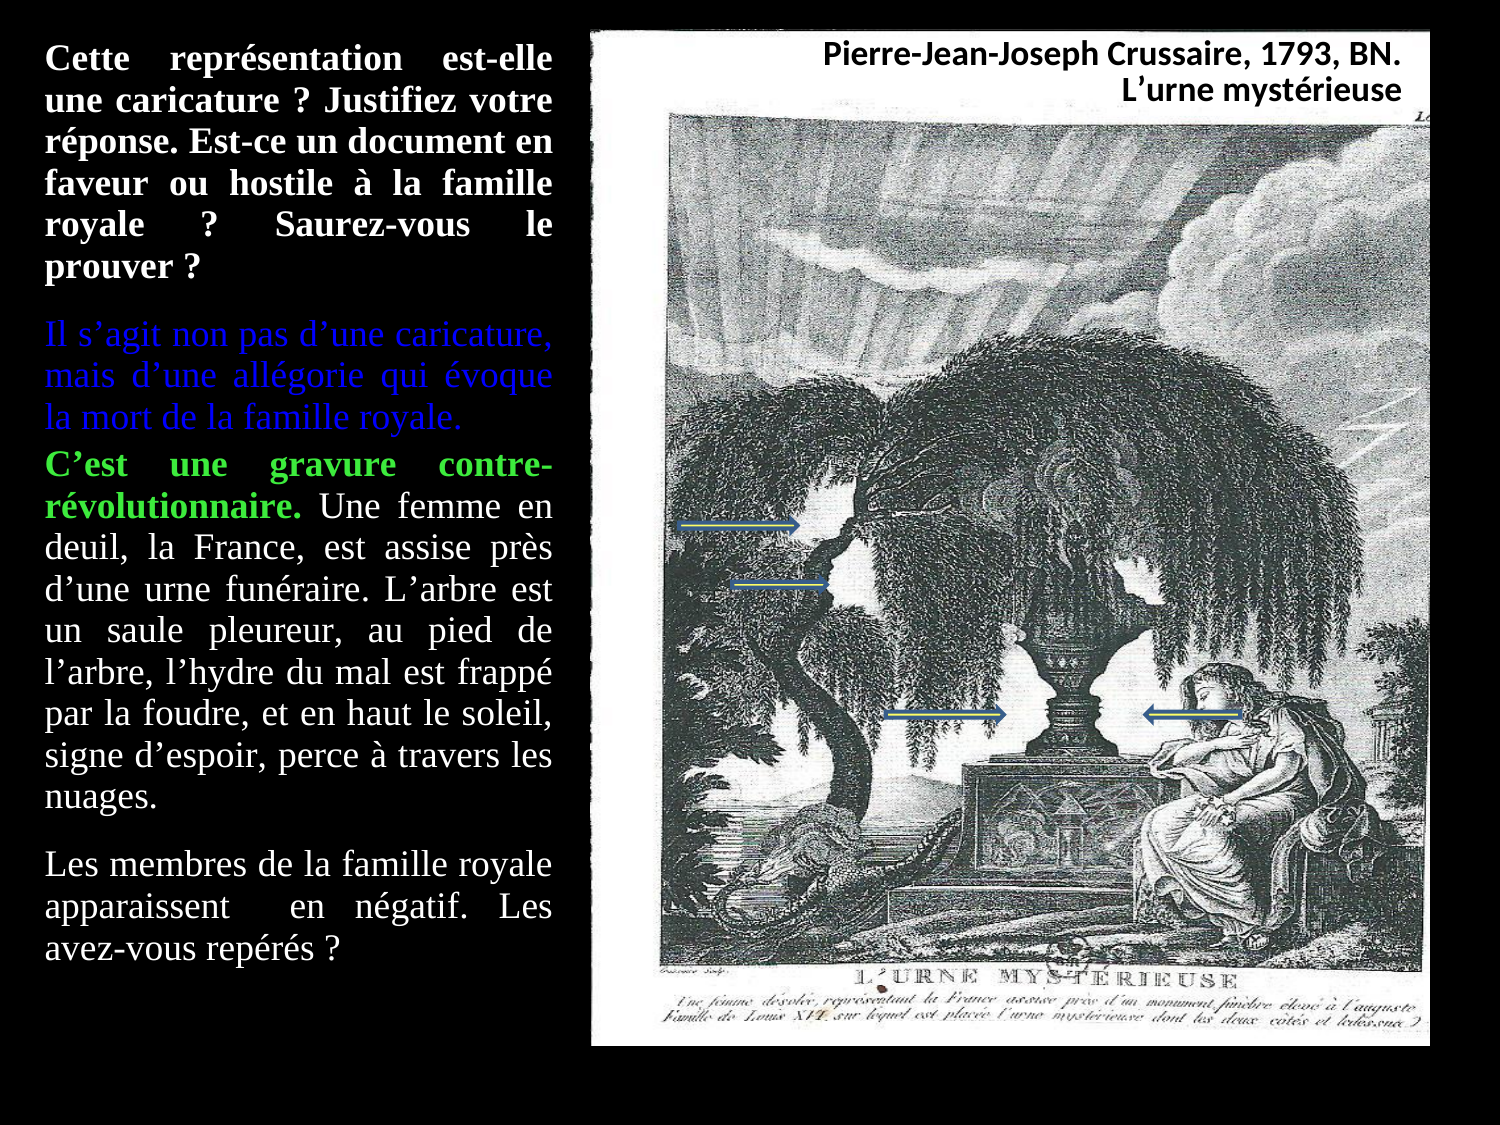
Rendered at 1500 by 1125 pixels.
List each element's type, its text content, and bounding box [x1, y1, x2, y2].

text_box [679, 519, 798, 532]
text_box Pierre-Jean-Joseph Crussaire, 1793, BN. L’urne mystérieuse [590, 40, 1418, 119]
picture [590, 29, 1430, 1046]
text_box [732, 578, 827, 591]
text_box [1145, 708, 1241, 721]
text_box Cette représentation est-elle une caricature ? Justifiez votre réponse. Est-ce un document en faveur ou hostile à la famille royale ? Saurez-vous le prouver ? Il s’agit non pas d’une caricature, mais d’une allégorie qui évoque la mort de la famille royale. C’est une gravure contre-révolutionnaire. Une femme en deuil, la France, est assise près d’une urne funéraire. L’arbre est un saule pleureur, au pied de l’arbre, l’hydre du mal est frappé par la foudre, et en haut le soleil, signe d’espoir, perce à travers les nuages. Les membres de la famille royale apparaissent en négatif. Les avez-vous repérés ? [29, 29, 569, 1093]
text_box [885, 708, 1004, 721]
